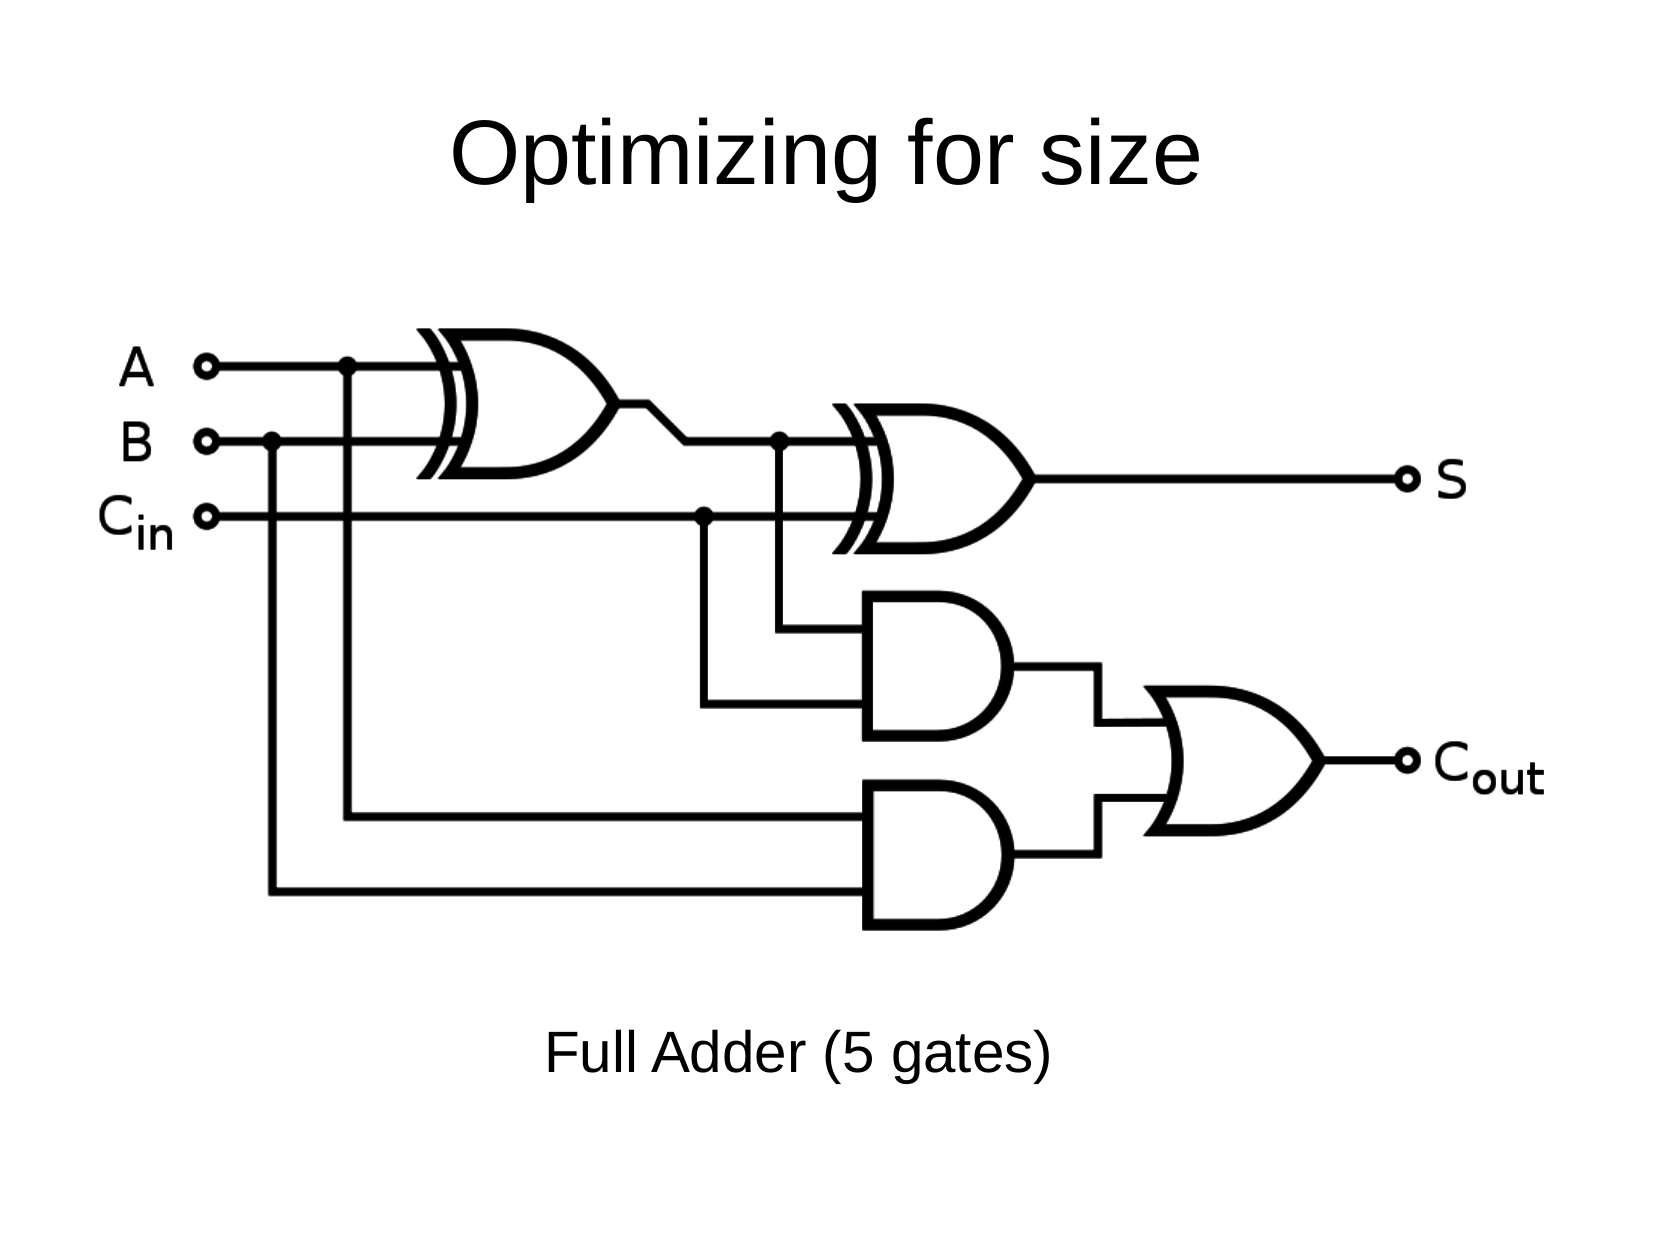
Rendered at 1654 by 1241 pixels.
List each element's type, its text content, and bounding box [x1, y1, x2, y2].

title Optimizing for size [82, 49, 1571, 257]
text_box Full Adder (5 gates) [529, 1012, 1205, 1093]
picture [85, 291, 1586, 968]
